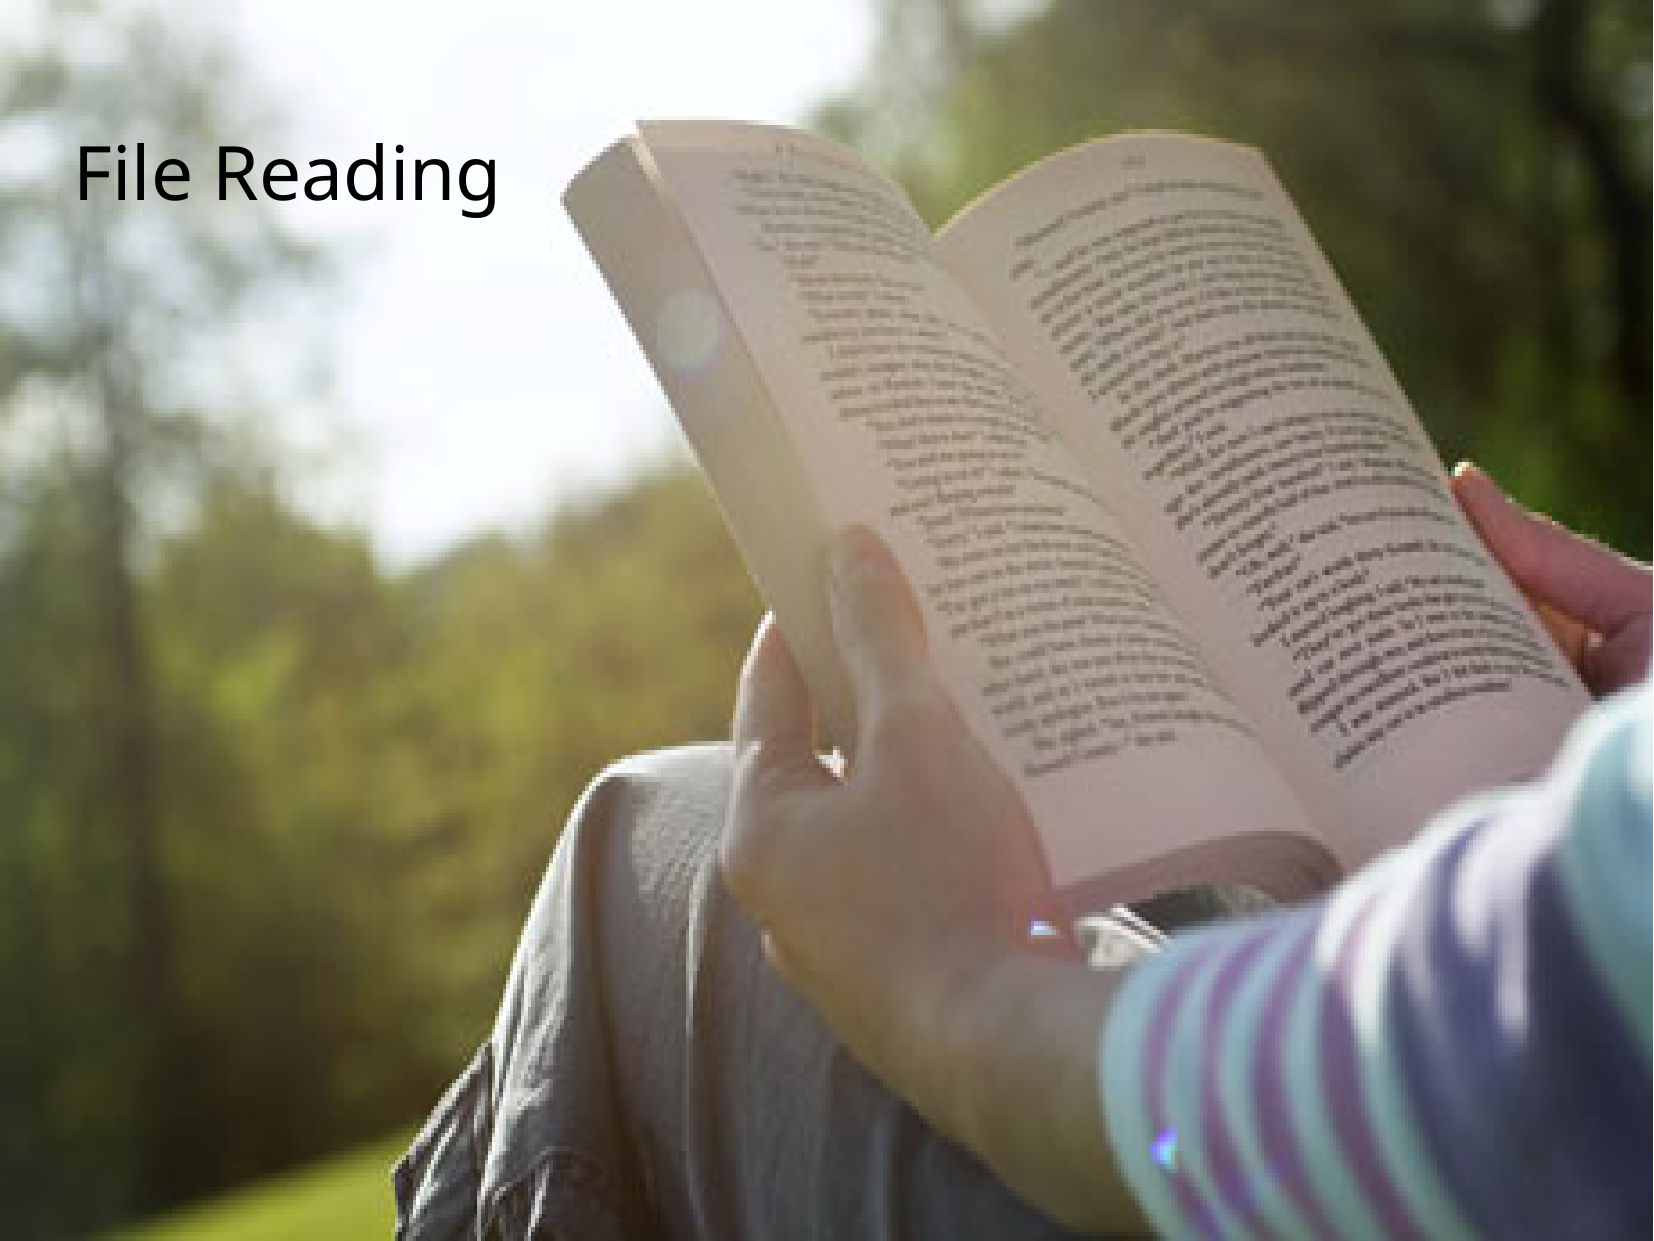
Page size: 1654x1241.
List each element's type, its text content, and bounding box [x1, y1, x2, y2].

picture [0, 0, 1653, 1241]
text_box File Reading [58, 118, 591, 230]
